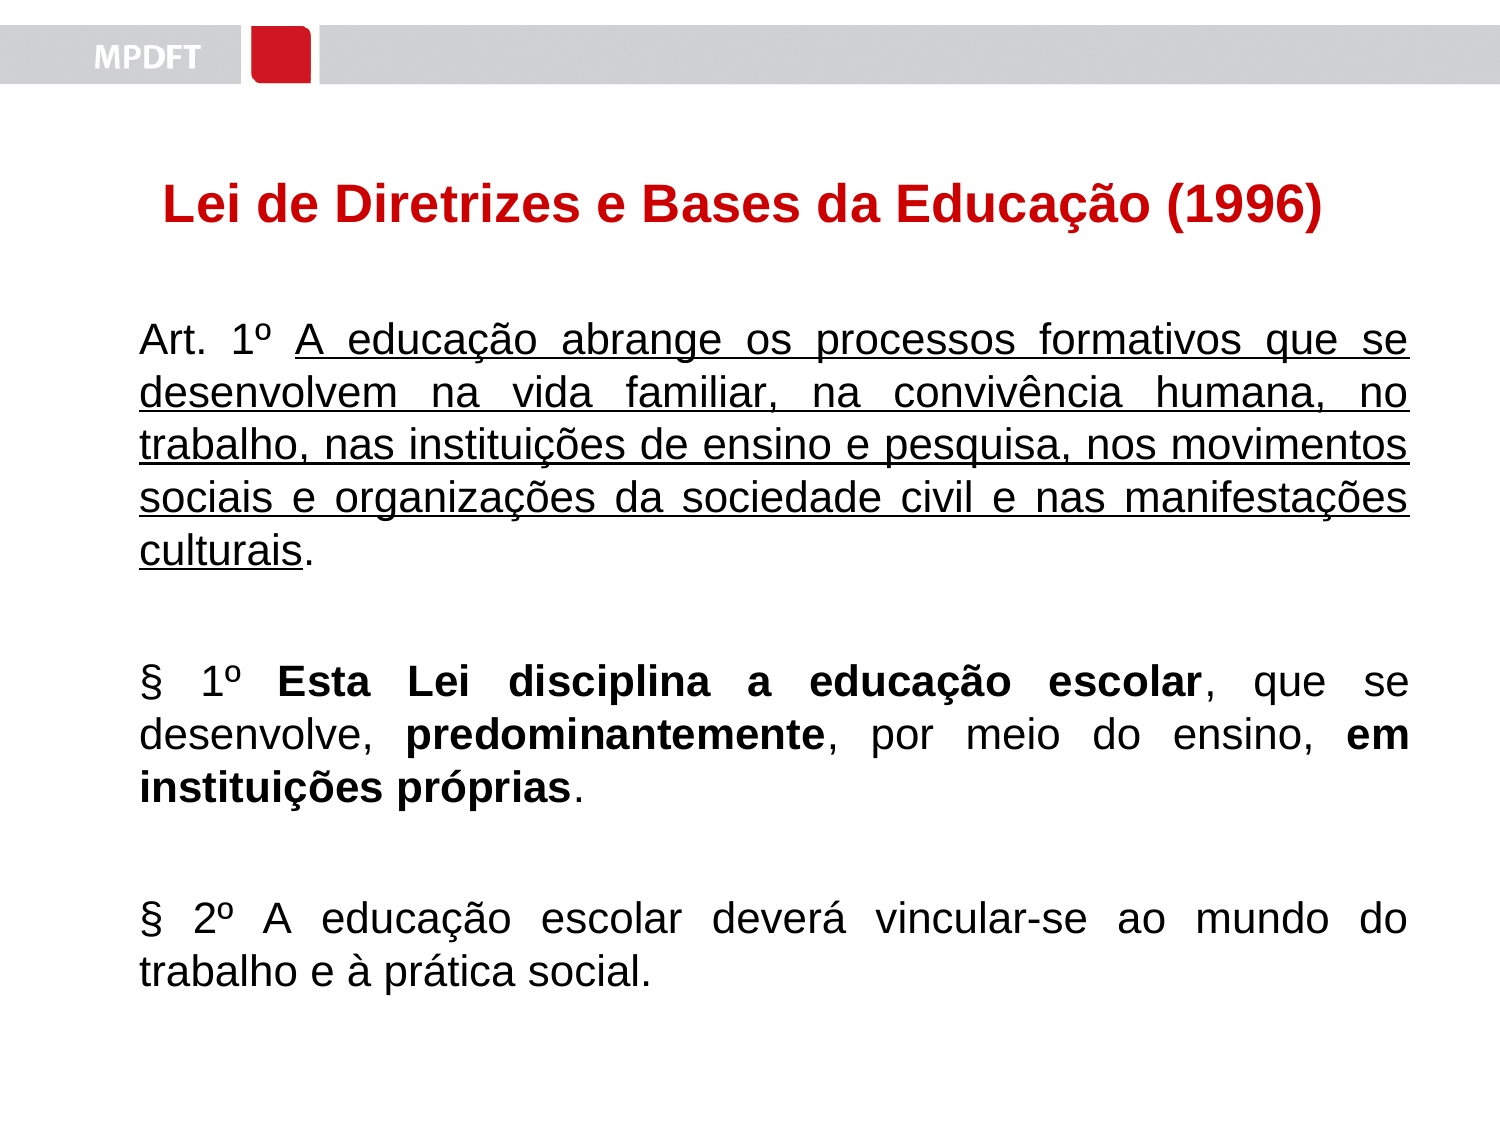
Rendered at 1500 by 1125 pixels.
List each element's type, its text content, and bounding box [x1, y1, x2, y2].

text_box Art. 1º A educação abrange os processos formativos que se desenvolvem na vida familiar, na convivência humana, no trabalho, nas instituições de ensino e pesquisa, nos movimentos sociais e organizações da sociedade civil e nas manifestações culturais. § 1º Esta Lei disciplina a educação escolar, que se desenvolve, predominantemente, por meio do ensino, em instituições próprias. § 2º A educação escolar deverá vincular-se ao mundo do trabalho e à prática social. [75, 302, 1426, 1005]
text_box Lei de Diretrizes e Bases da Educação (1996) [64, 160, 1424, 242]
picture [0, 0, 1500, 1125]
